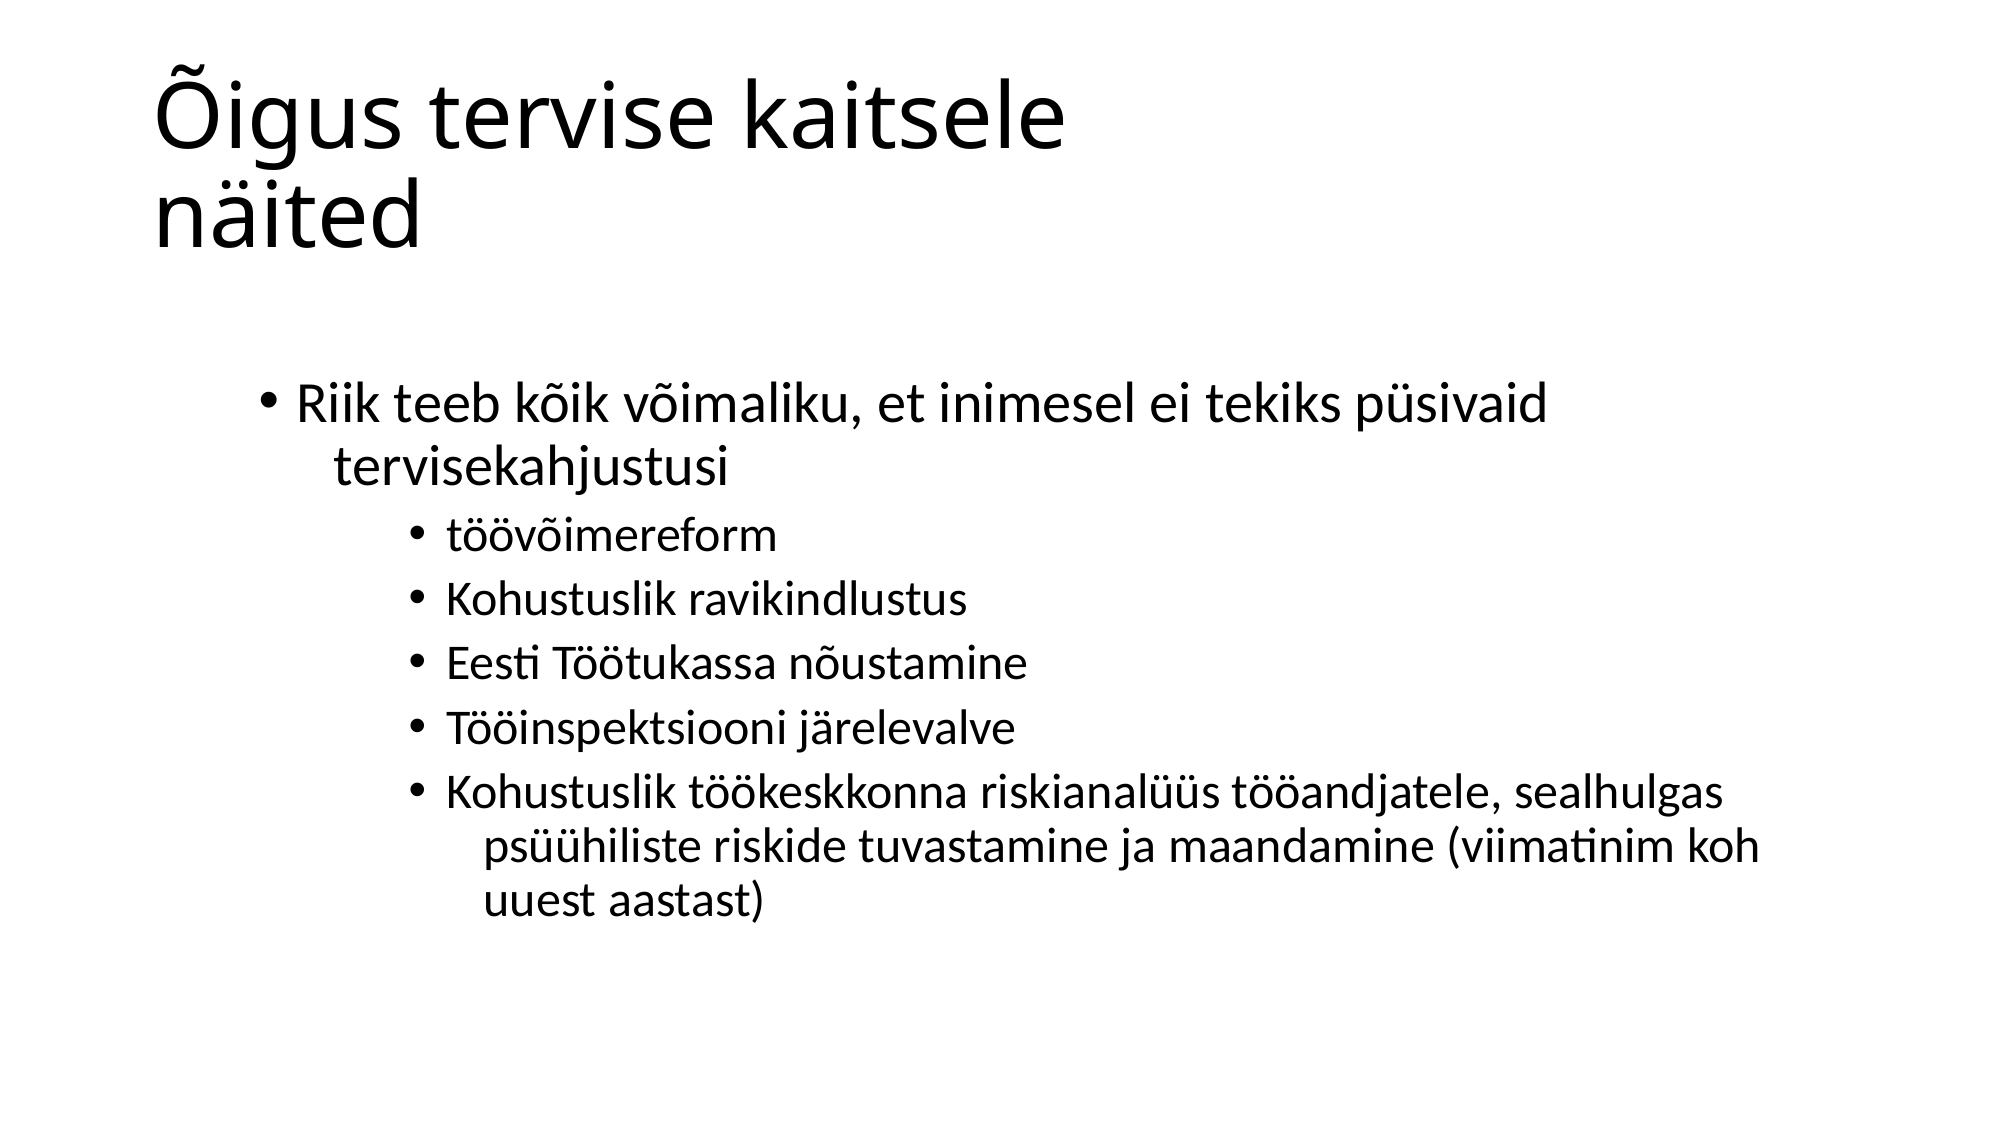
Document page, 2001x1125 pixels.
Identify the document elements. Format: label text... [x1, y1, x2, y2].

title Õigus tervise kaitsele näited [137, 59, 1863, 278]
list Riik teeb kõik võimaliku, et inimesel ei tekiks püsivaid tervisekahjustusi töövõimereform Kohustuslik ravikindlustus Eesti Töötukassa nõustamine Tööinspektsiooni järelevalve Kohustuslik töökeskkonna riskianalüüs tööandjatele, sealhulgas psüühiliste riskide tuvastamine ja maandamine (viimatinim koh uuest aastast) [243, 364, 1887, 951]
